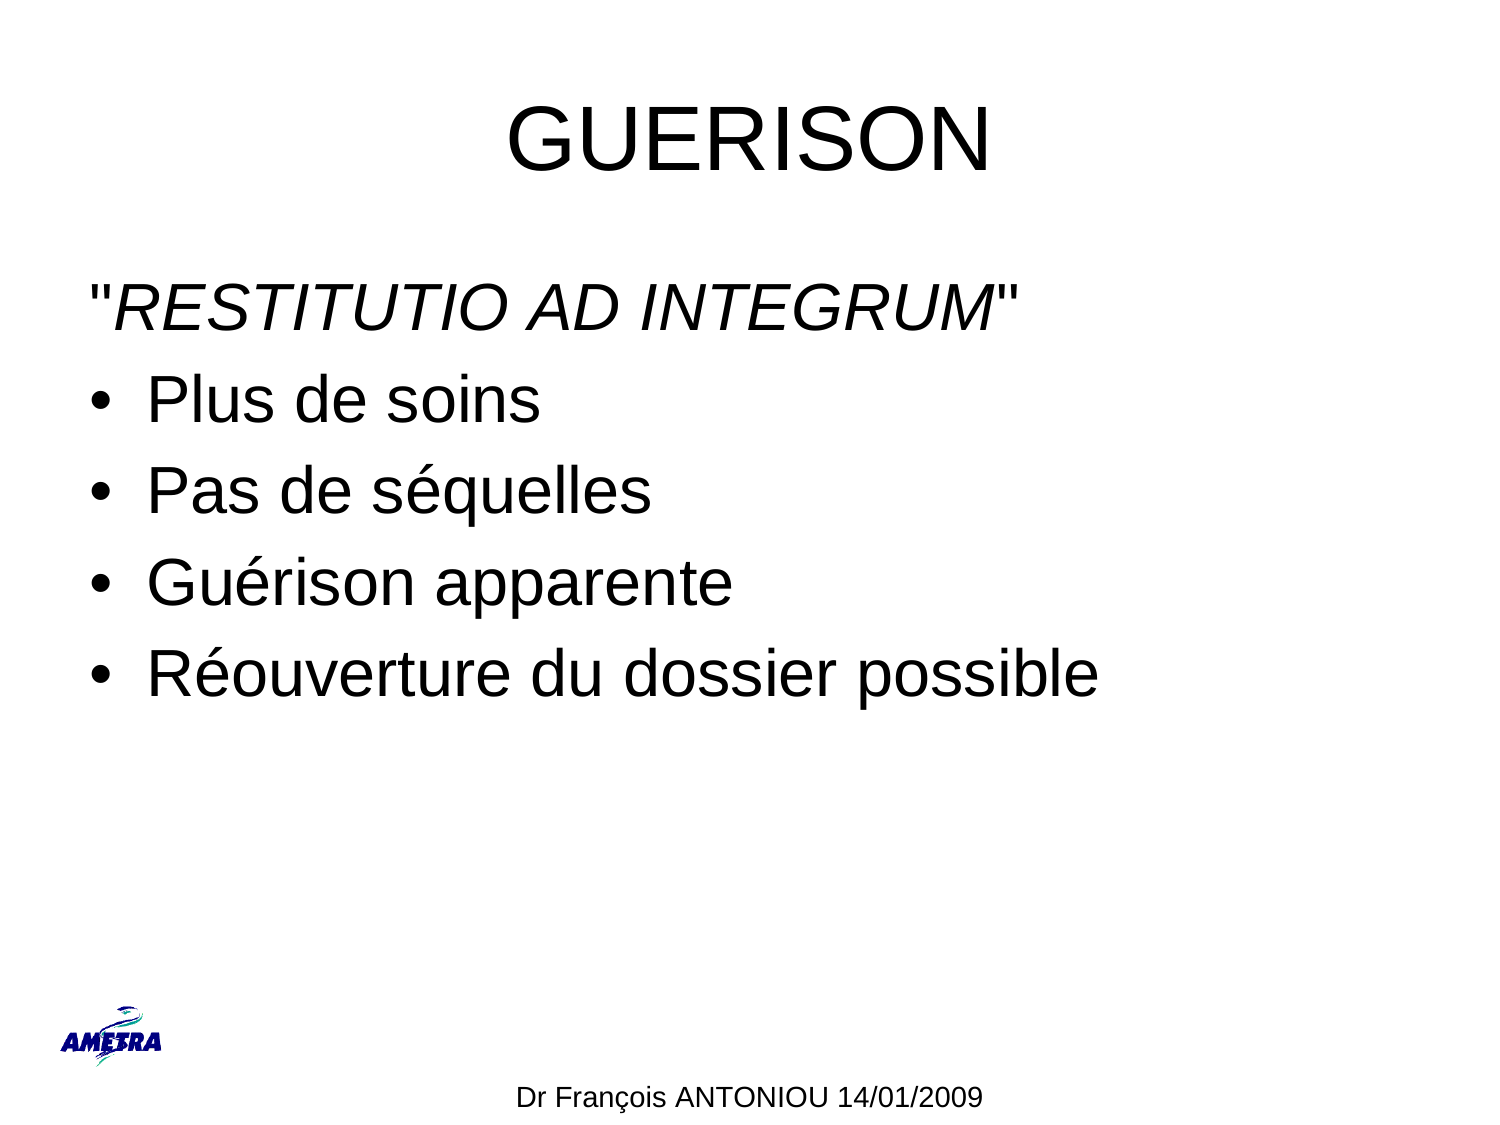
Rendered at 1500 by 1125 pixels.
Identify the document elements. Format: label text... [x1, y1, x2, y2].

list "RESTITUTIO AD INTEGRUM" Plus de soins Pas de séquelles Guérison apparente Réouverture du dossier possible [75, 262, 1426, 1005]
title GUERISON [75, 45, 1426, 233]
picture [41, 984, 184, 1093]
